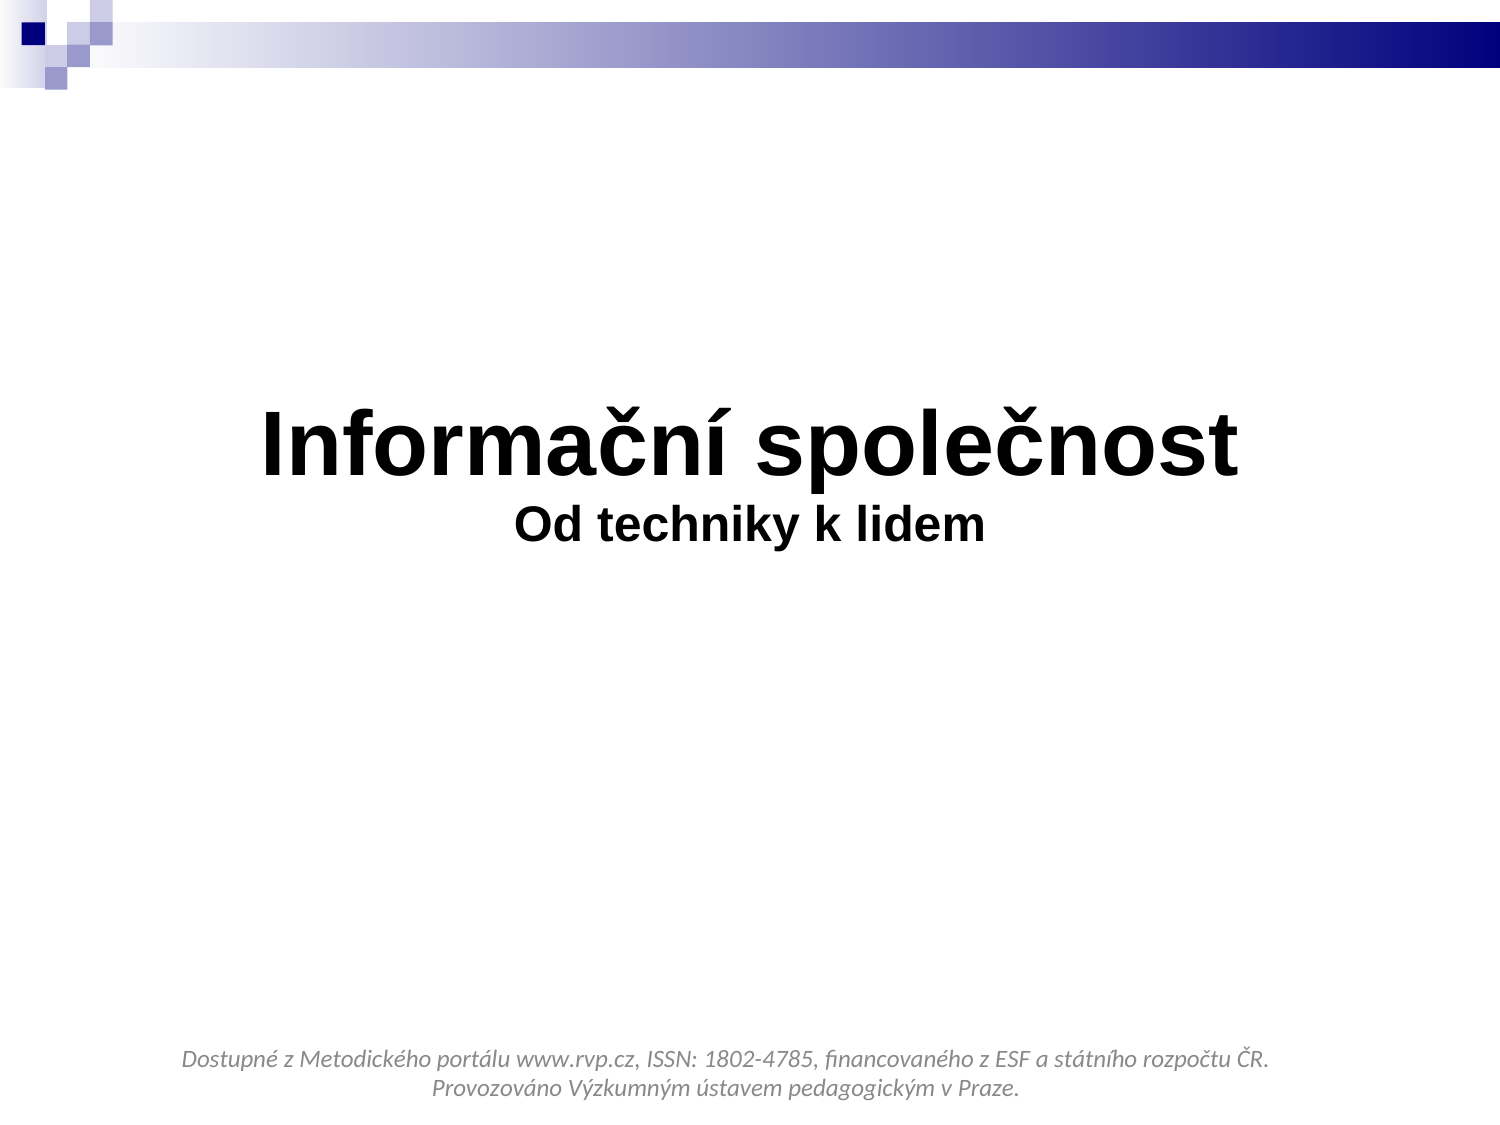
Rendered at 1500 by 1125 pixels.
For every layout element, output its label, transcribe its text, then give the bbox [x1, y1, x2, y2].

text_box Informační společnost Od techniky k lidem [112, 349, 1388, 591]
text_box Dostupné z Metodického portálu www.rvp.cz, ISSN: 1802-4785, financovaného z ESF a státního rozpočtu ČR. Provozováno Výzkumným ústavem pedagogickým v Praze. [105, 1042, 1348, 1103]
